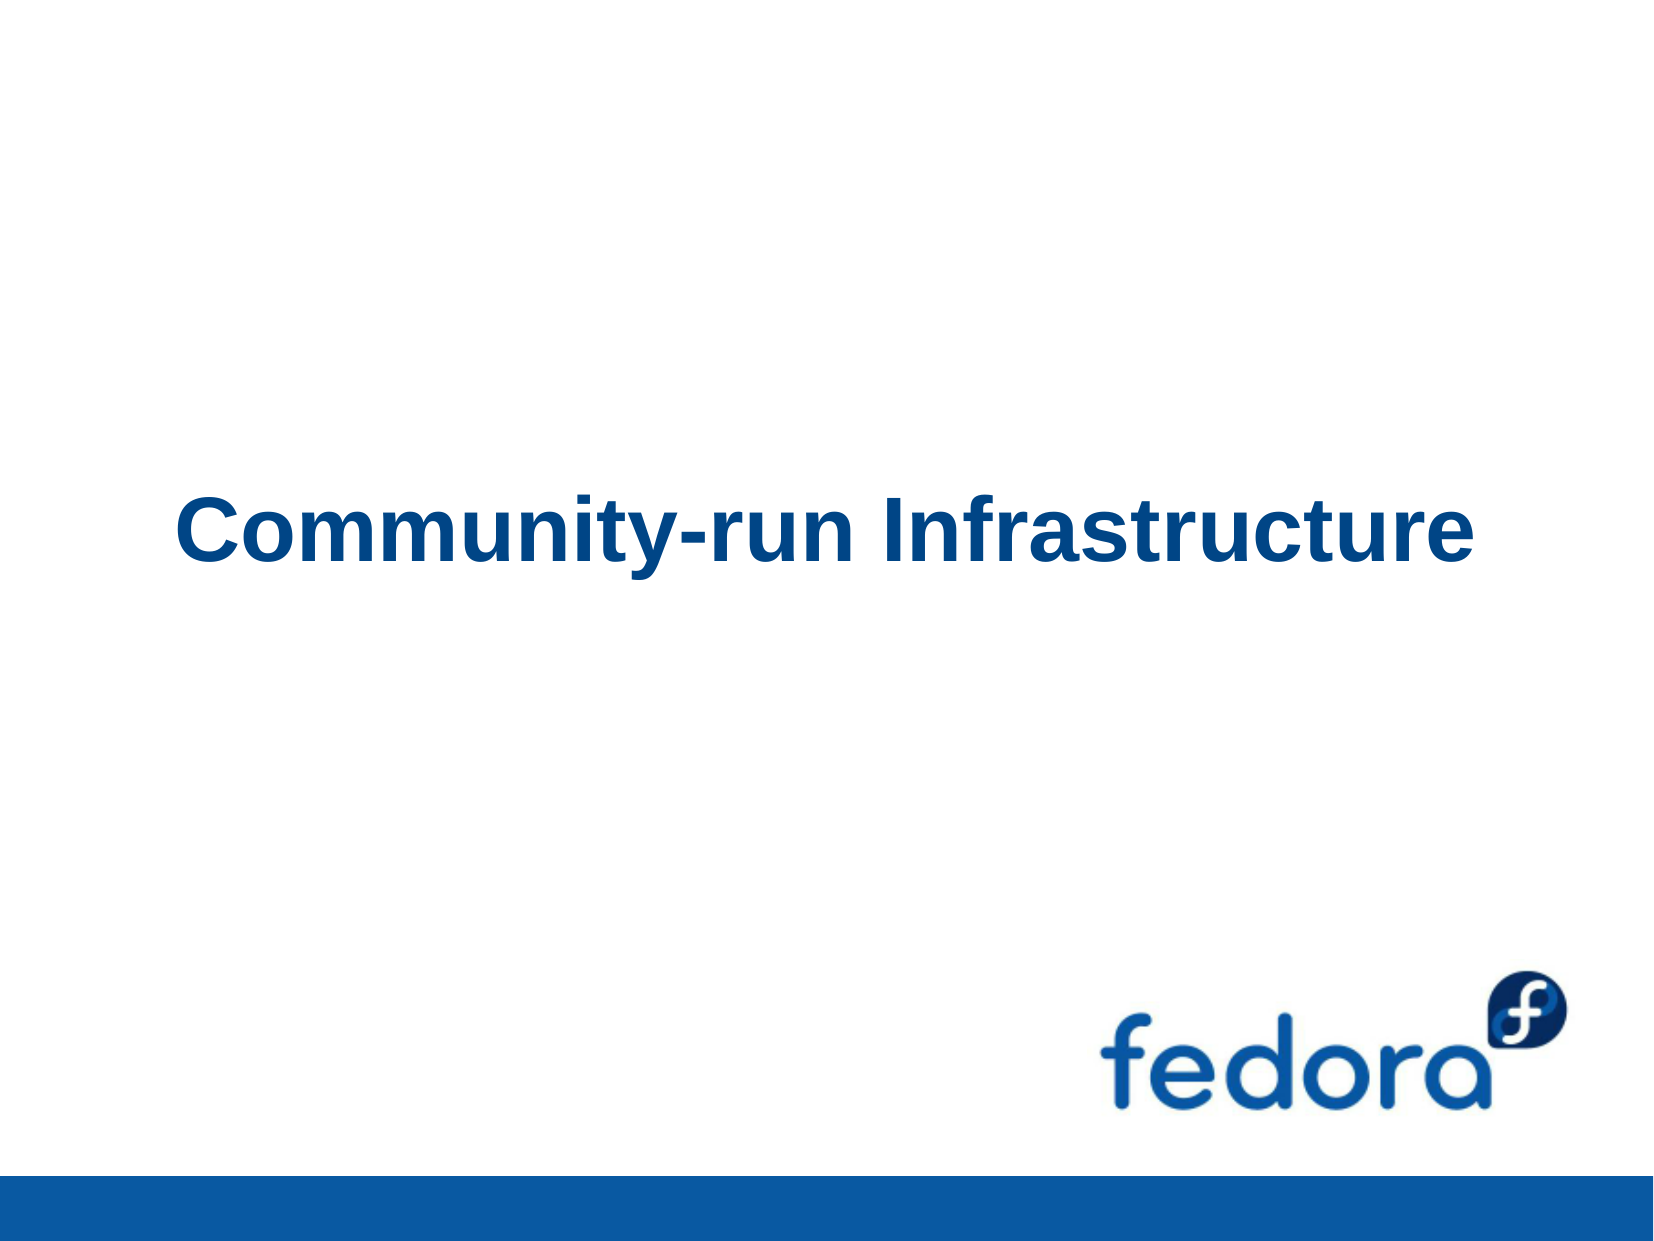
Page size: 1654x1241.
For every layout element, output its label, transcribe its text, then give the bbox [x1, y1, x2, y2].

subtitle Community-run Infrastructure [82, 56, 1571, 1102]
picture [0, 0, 1654, 1241]
